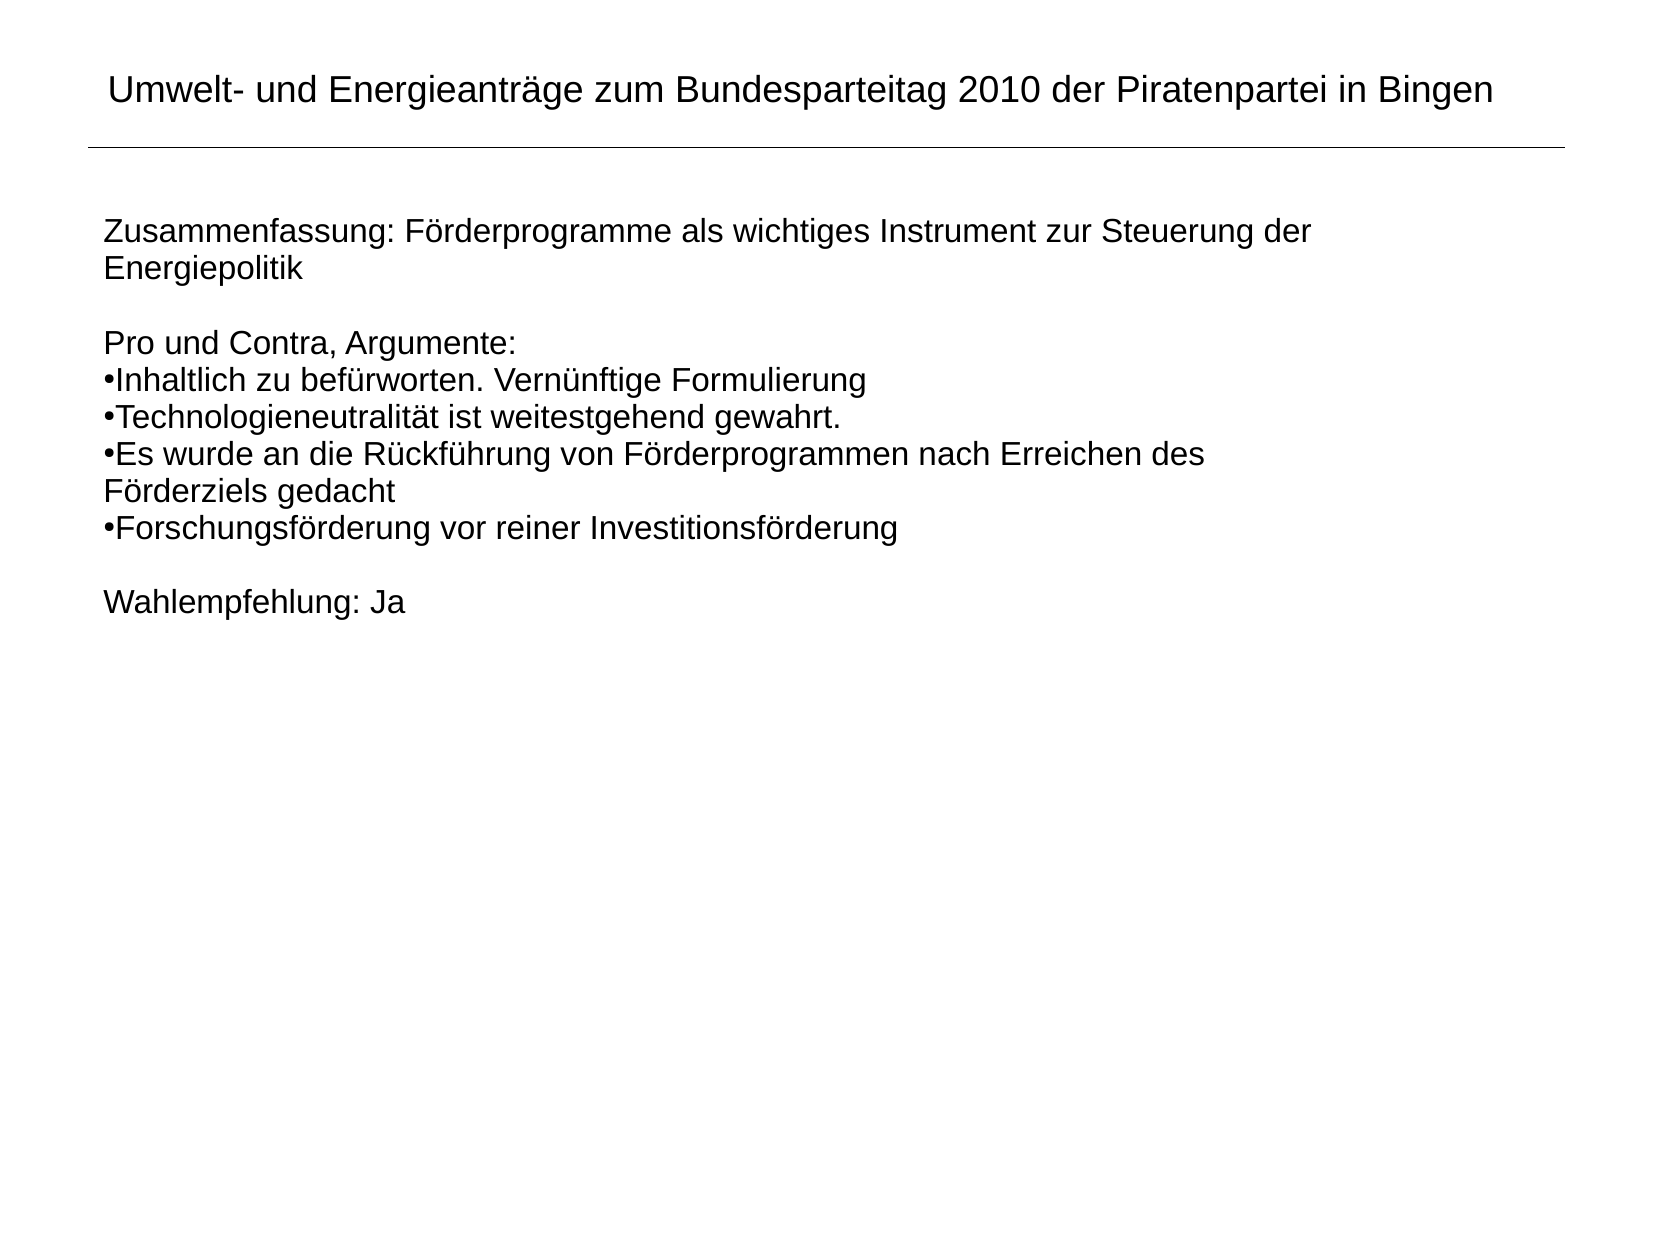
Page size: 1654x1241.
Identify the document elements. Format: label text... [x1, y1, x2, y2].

text_box Zusammenfassung: Förderprogramme als wichtiges Instrument zur Steuerung der Energiepolitik Pro und Contra, Argumente: Inhaltlich zu befürworten. Vernünftige Formulierung Technologieneutralität ist weitestgehend gewahrt. Es wurde an die Rückführung von Förderprogrammen nach Erreichen des Förderziels gedacht Forschungsförderung vor reiner Investitionsförderung Wahlempfehlung: Ja [88, 205, 1385, 628]
